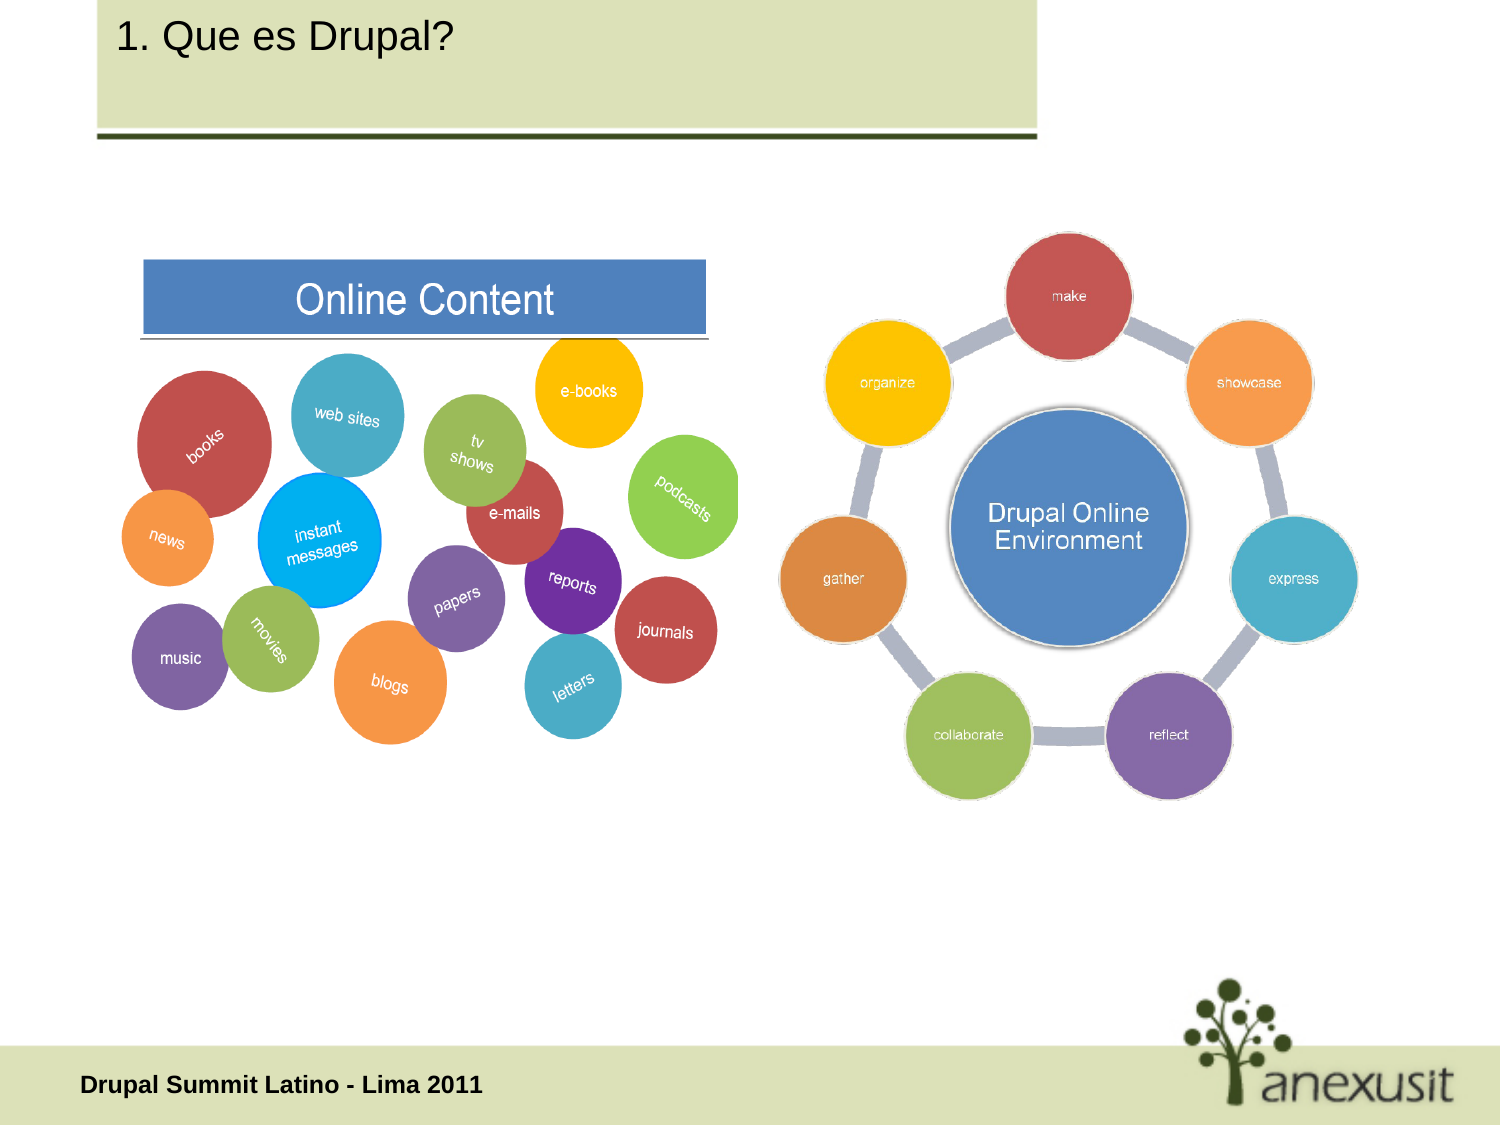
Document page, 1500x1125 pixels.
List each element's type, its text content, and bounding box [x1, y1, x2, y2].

picture [0, 0, 1500, 1125]
text_box Drupal Summit Latino - Lima 2011 [65, 1060, 1066, 1106]
text_box 1. Que es Drupal? [100, 0, 827, 119]
